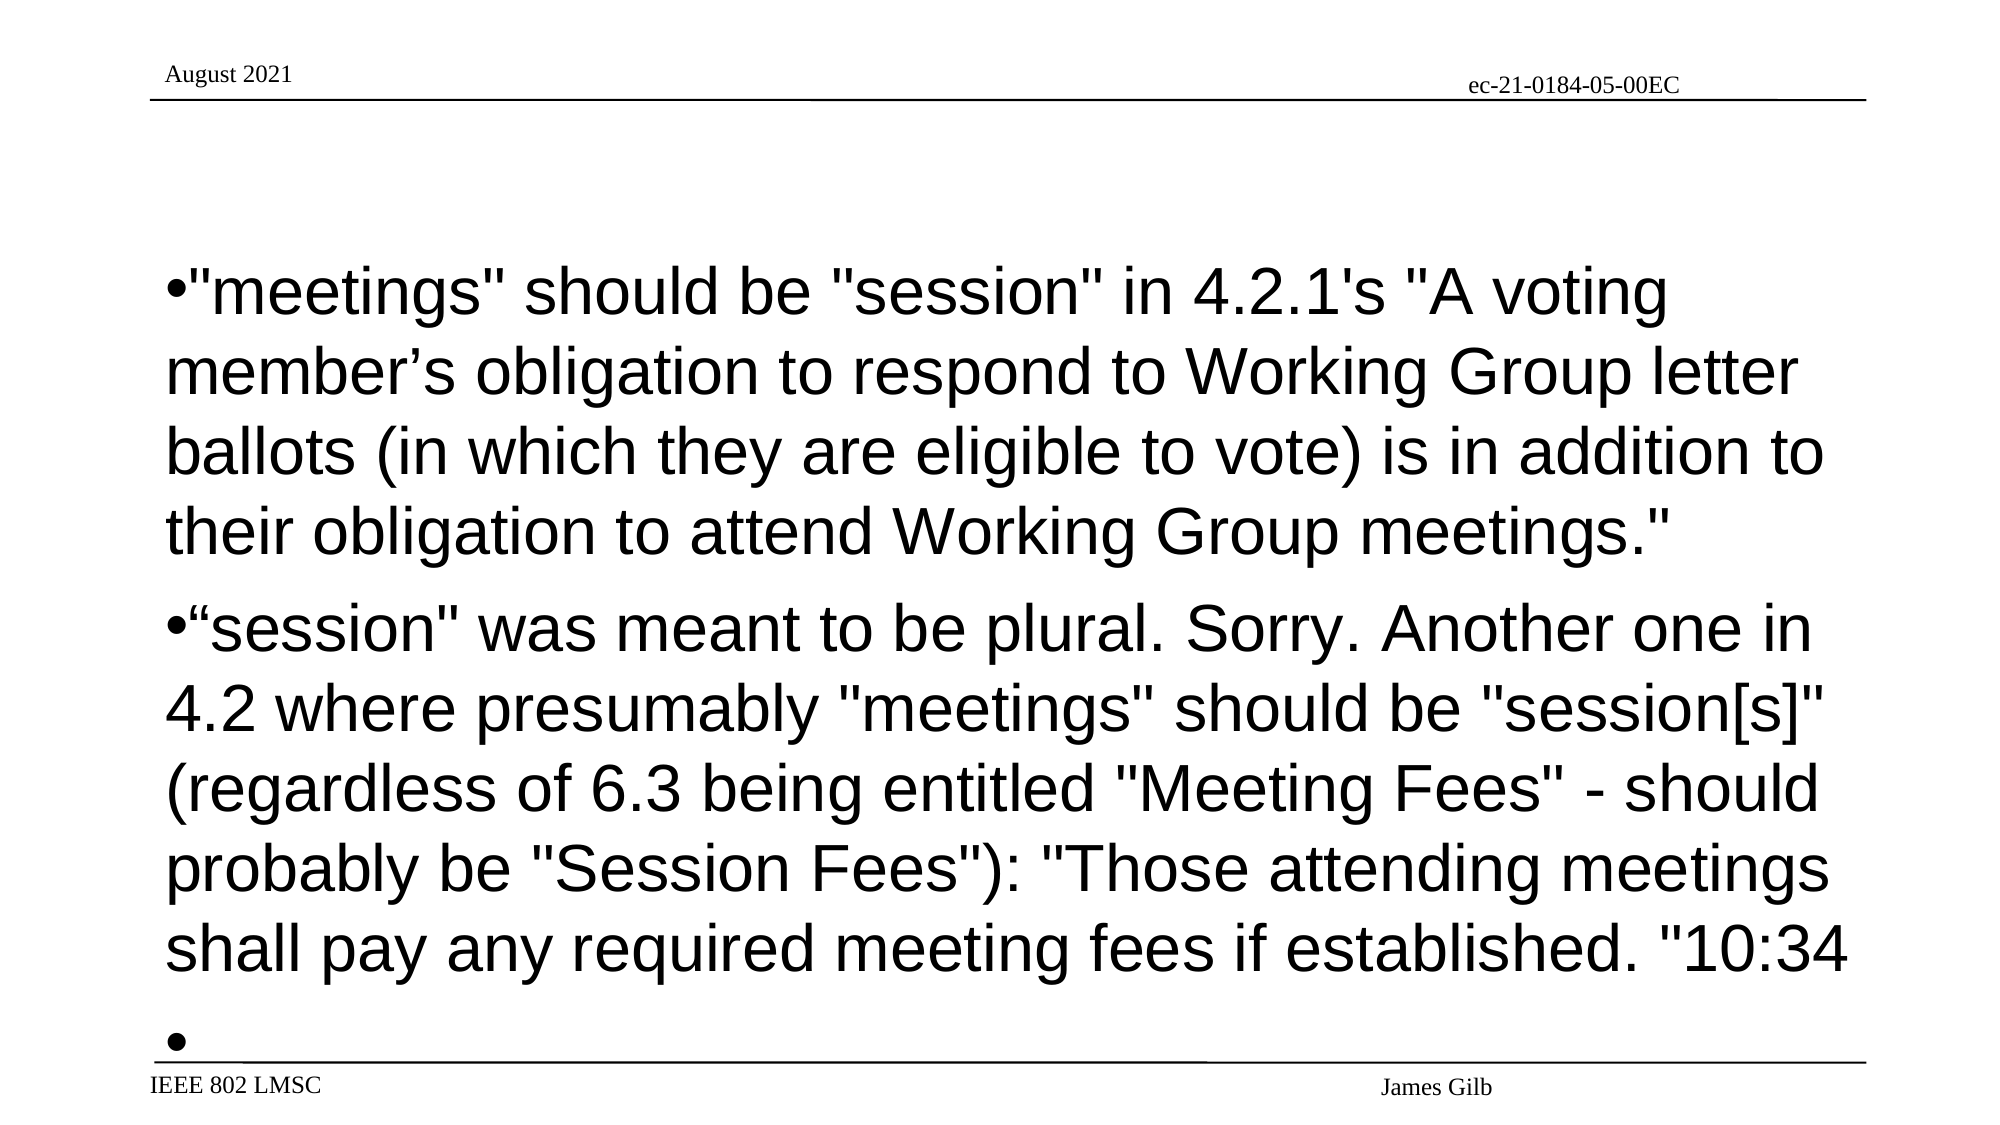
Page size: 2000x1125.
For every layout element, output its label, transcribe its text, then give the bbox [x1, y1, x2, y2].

list "meetings" should be "session" in 4.2.1's "A voting member’s obligation to respond to Working Group letter ballots (in which they are eligible to vote) is in addition to their obligation to attend Working Group meetings." “session" was meant to be plural. Sorry. Another one in 4.2 where presumably "meetings" should be "session[s]" (regardless of 6.3 being entitled "Meeting Fees" - should probably be "Session Fees"): "Those attending meetings shall pay any required meeting fees if established. "10:34 [149, 239, 1900, 1051]
